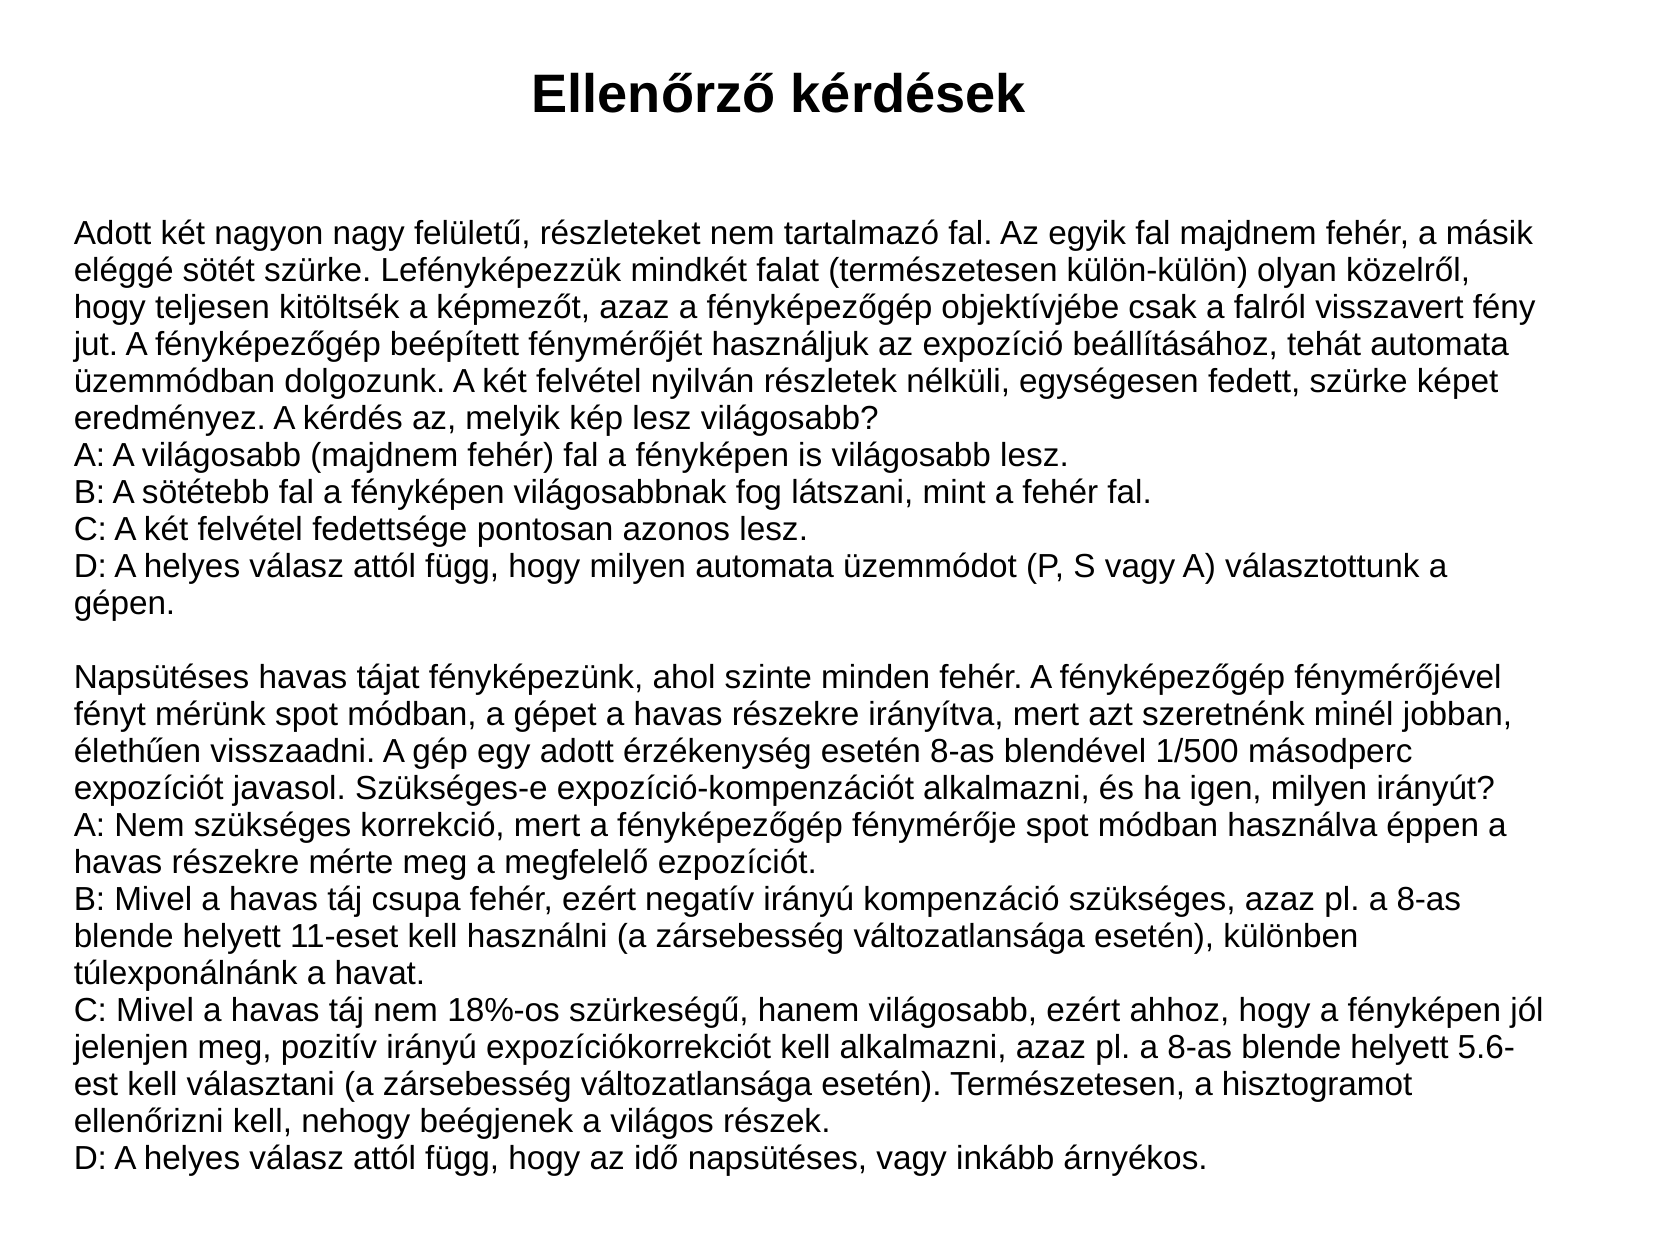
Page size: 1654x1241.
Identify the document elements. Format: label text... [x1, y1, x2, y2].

text_box Ellenőrző kérdések [516, 56, 1042, 133]
text_box Adott két nagyon nagy felületű, részleteket nem tartalmazó fal. Az egyik fal majdnem fehér, a másik eléggé sötét szürke. Lefényképezzük mindkét falat (természetesen külön-külön) olyan közelről, hogy teljesen kitöltsék a képmezőt, azaz a fényképezőgép objektívjébe csak a falról visszavert fény jut. A fényképezőgép beépített fénymérőjét használjuk az expozíció beállításához, tehát automata üzemmódban dolgozunk. A két felvétel nyilván részletek nélküli, egységesen fedett, szürke képet eredményez. A kérdés az, melyik kép lesz világosabb? A: A világosabb (majdnem fehér) fal a fényképen is világosabb lesz. B: A sötétebb fal a fényképen világosabbnak fog látszani, mint a fehér fal. C: A két felvétel fedettsége pontosan azonos lesz. D: A helyes válasz attól függ, hogy milyen automata üzemmódot (P, S vagy A) választottunk a gépen. Napsütéses havas tájat fényképezünk, ahol szinte minden fehér. A fényképezőgép fénymérőjével fényt mérünk spot módban, a gépet a havas részekre irányítva, mert azt szeretnénk minél jobban, élethűen visszaadni. A gép egy adott érzékenység esetén 8-as blendével 1/500 másodperc expozíciót javasol. Szükséges-e expozíció-kompenzációt alkalmazni, és ha igen, milyen irányút? A: Nem szükséges korrekció, mert a fényképezőgép fénymérője spot módban használva éppen a havas részekre mérte meg a megfelelő ezpozíciót. B: Mivel a havas táj csupa fehér, ezért negatív irányú kompenzáció szükséges, azaz pl. a 8-as blende helyett 11-eset kell használni (a zársebesség változatlansága esetén), különben túlexponálnánk a havat. C: Mivel a havas táj nem 18%-os szürkeségű, hanem világosabb, ezért ahhoz, hogy a fényképen jól jelenjen meg, pozitív irányú expozíciókorrekciót kell alkalmazni, azaz pl. a 8-as blende helyett 5.6-est kell választani (a zársebesség változatlansága esetén). Természetesen, a hisztogramot ellenőrizni kell, nehogy beégjenek a világos részek. D: A helyes válasz attól függ, hogy az idő napsütéses, vagy inkább árnyékos. [59, 206, 1565, 1191]
